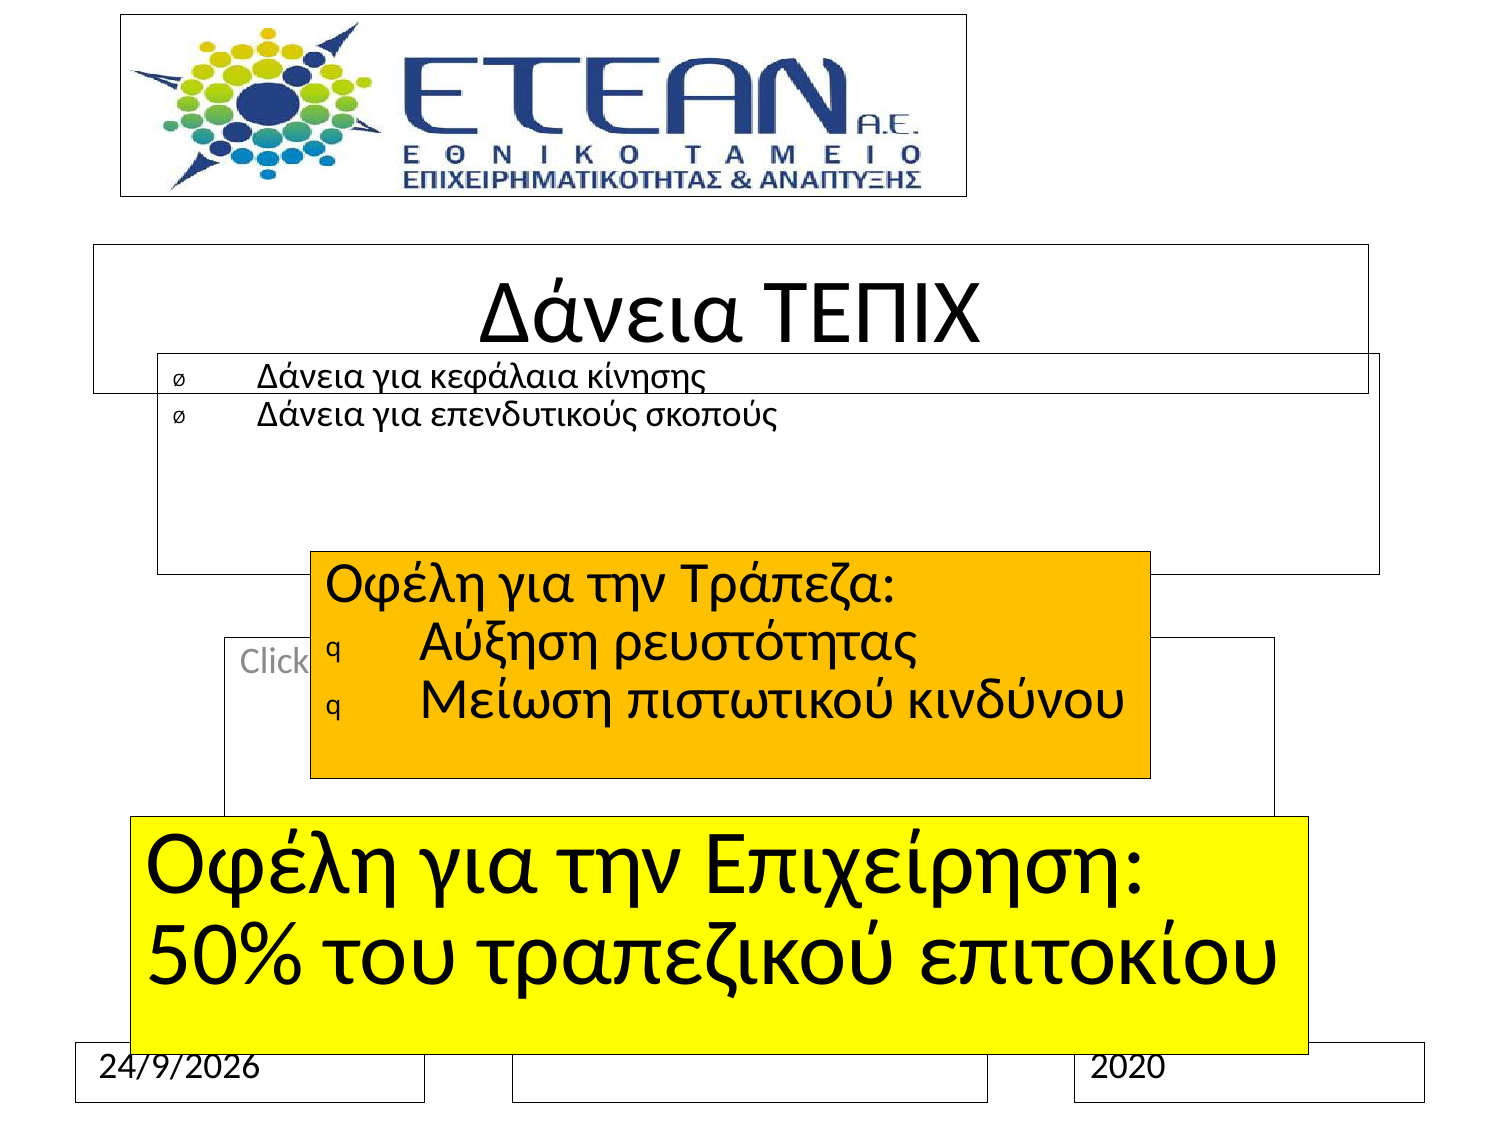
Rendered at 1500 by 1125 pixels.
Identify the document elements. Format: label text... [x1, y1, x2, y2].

picture [121, 15, 966, 196]
text_box Δάνεια για κεφάλαια κίνησης Δάνεια για επενδυτικούς σκοπούς [157, 353, 1380, 575]
title Δάνεια ΤΕΠΙΧ [93, 244, 1369, 394]
text_box Οφέλη για την Επιχείρηση: 50% του τραπεζικού επιτοκίου [130, 816, 1309, 1055]
text_box Οφέλη για την Τράπεζα: Αύξηση ρευστότητας Μείωση πιστωτικού κινδύνου [310, 551, 1151, 779]
slide_number 11 [1074, 1042, 1425, 1103]
